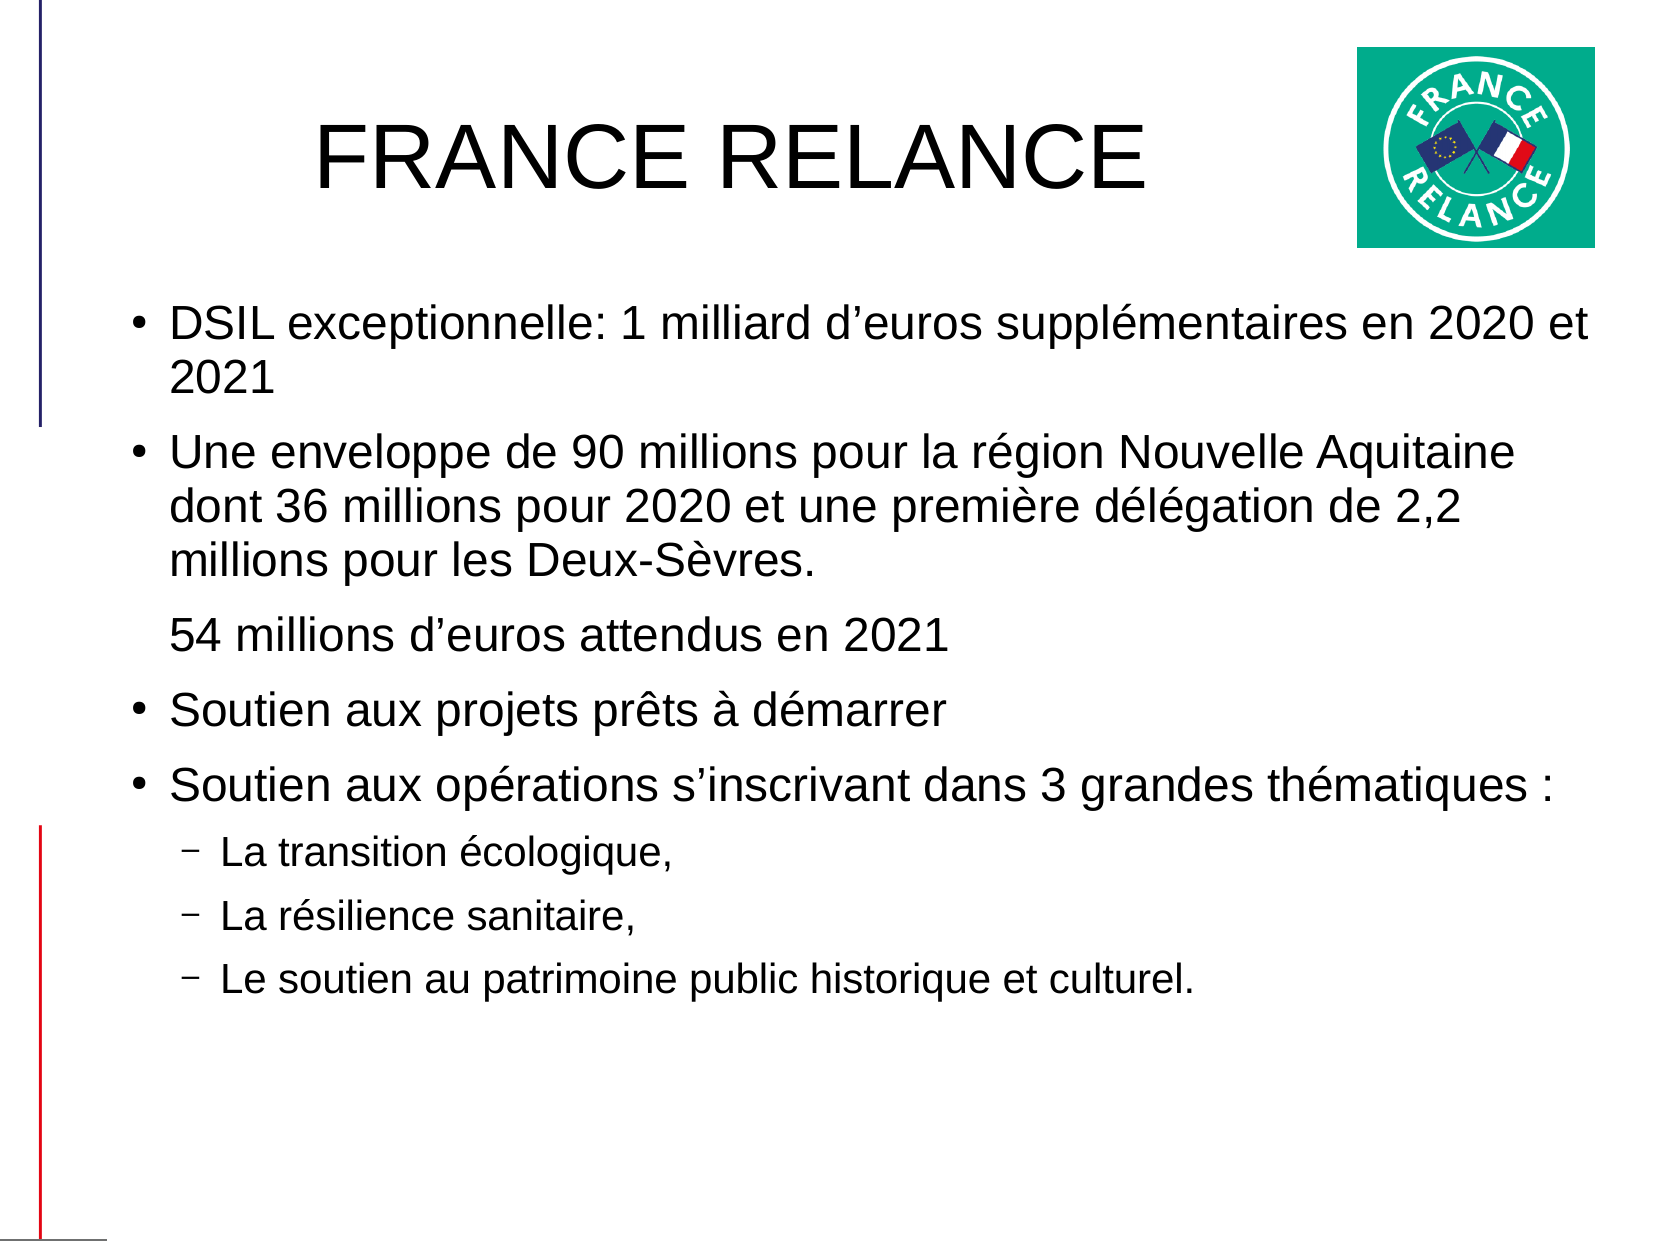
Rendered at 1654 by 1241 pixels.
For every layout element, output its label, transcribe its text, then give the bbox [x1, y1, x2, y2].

picture [0, 0, 107, 1241]
title FRANCE RELANCE [107, 52, 1358, 260]
picture [1357, 47, 1595, 249]
list DSIL exceptionnelle: 1 milliard d’euros supplémentaires en 2020 et 2021 Une enveloppe de 90 millions pour la région Nouvelle Aquitaine dont 36 millions pour 2020 et une première délégation de 2,2 millions pour les Deux-Sèvres. 54 millions d’euros attendus en 2021 Soutien aux projets prêts à démarrer Soutien aux opérations s’inscrivant dans 3 grandes thématiques : La transition écologique, La résilience sanitaire, Le soutien au patrimoine public historique et culturel. [118, 296, 1607, 1016]
